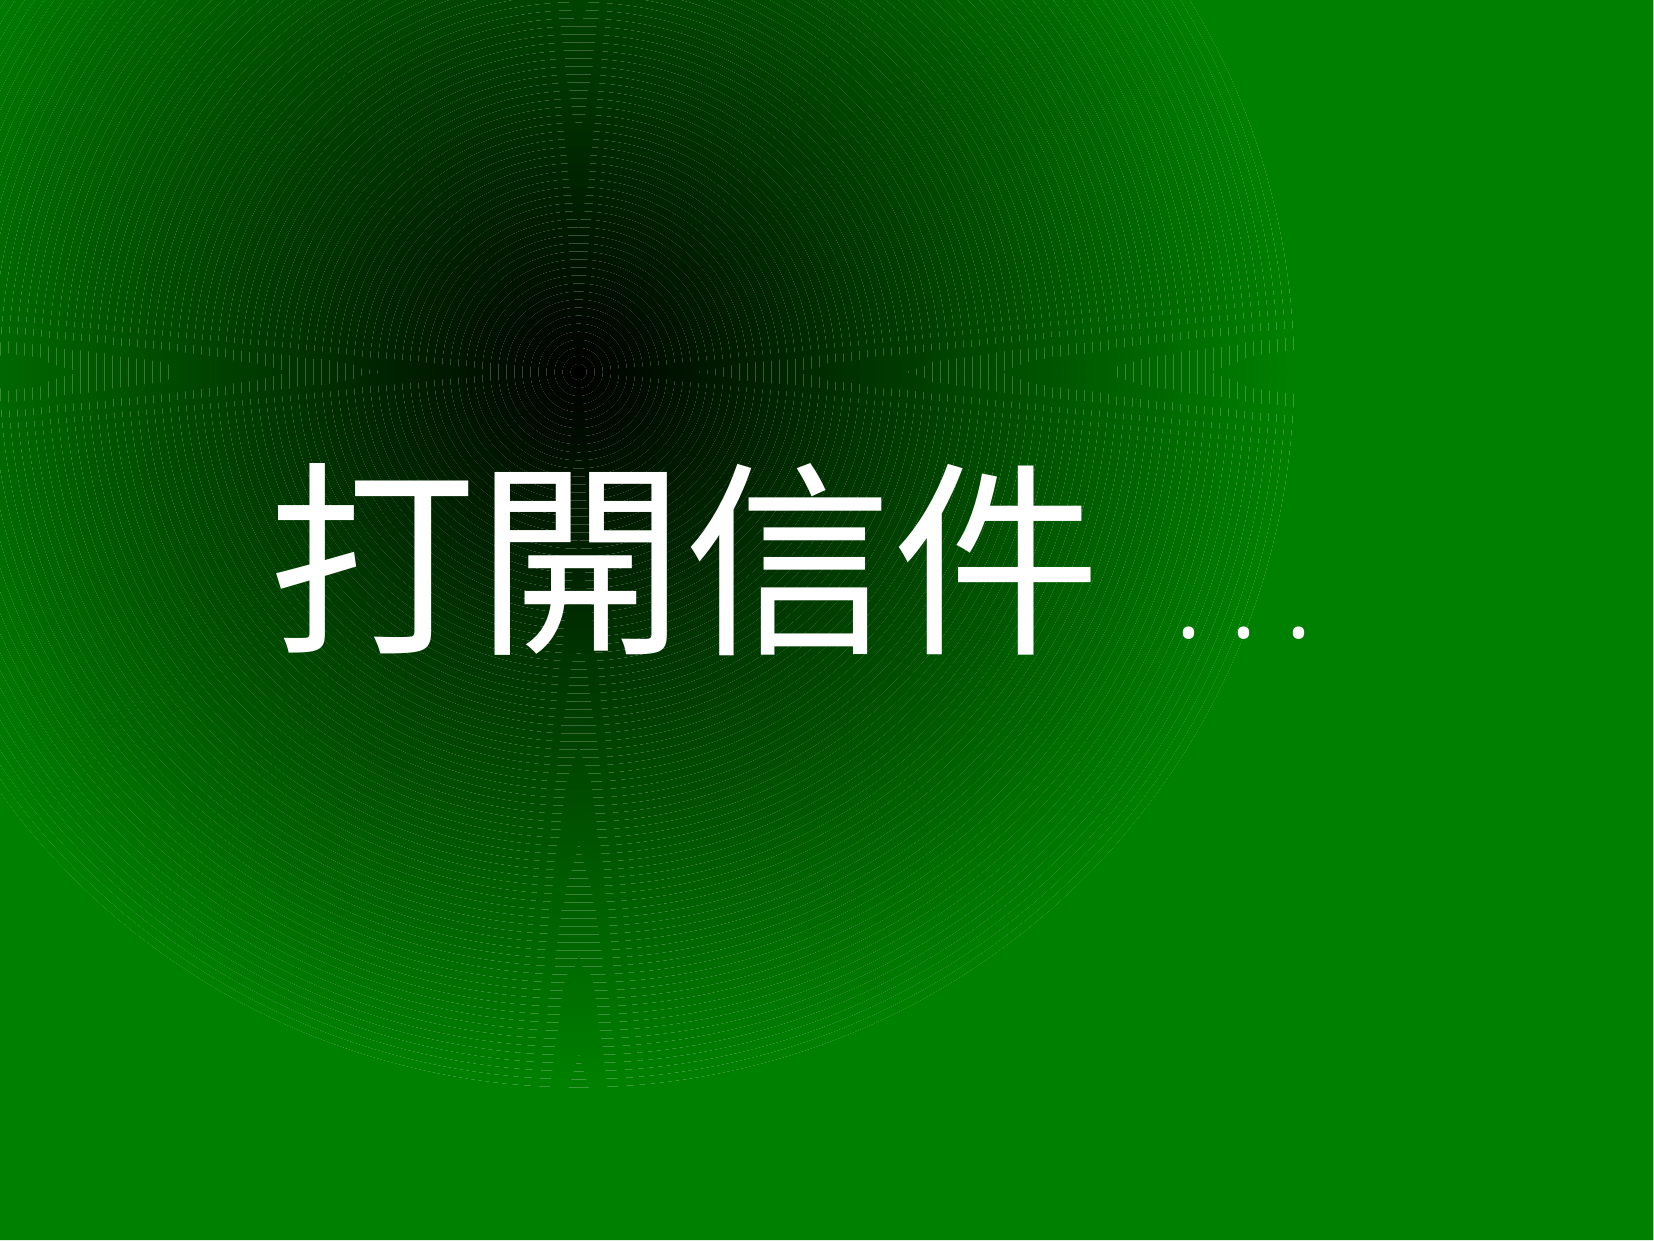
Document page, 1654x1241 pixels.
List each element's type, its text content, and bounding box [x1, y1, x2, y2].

title 打開信件... [118, 436, 1477, 659]
